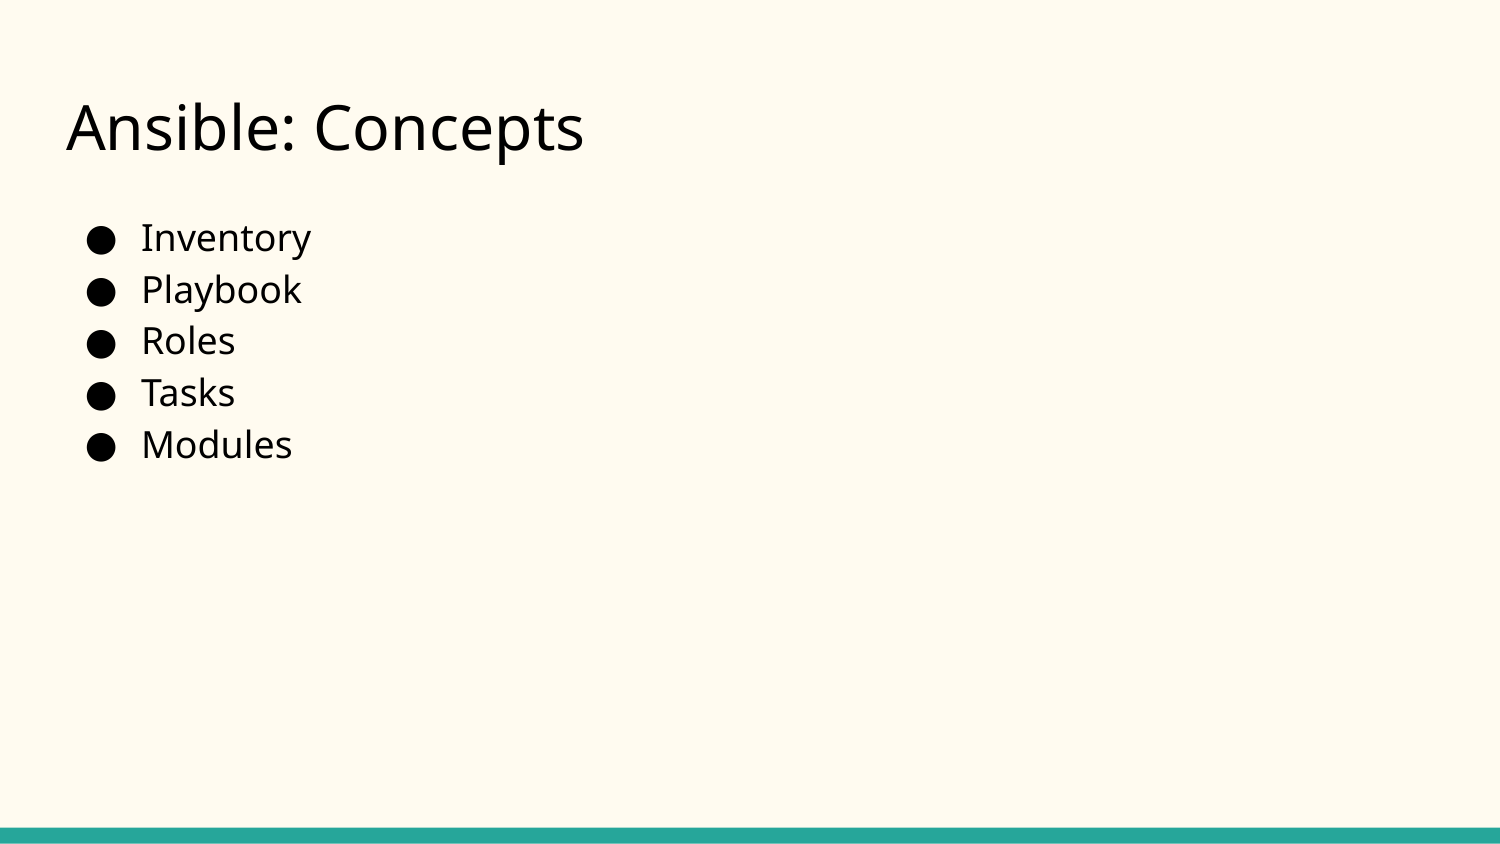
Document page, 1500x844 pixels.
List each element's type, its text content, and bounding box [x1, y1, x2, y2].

list Inventory Playbook Roles Tasks Modules [51, 192, 1449, 750]
title Ansible: Concepts [51, 72, 1449, 174]
